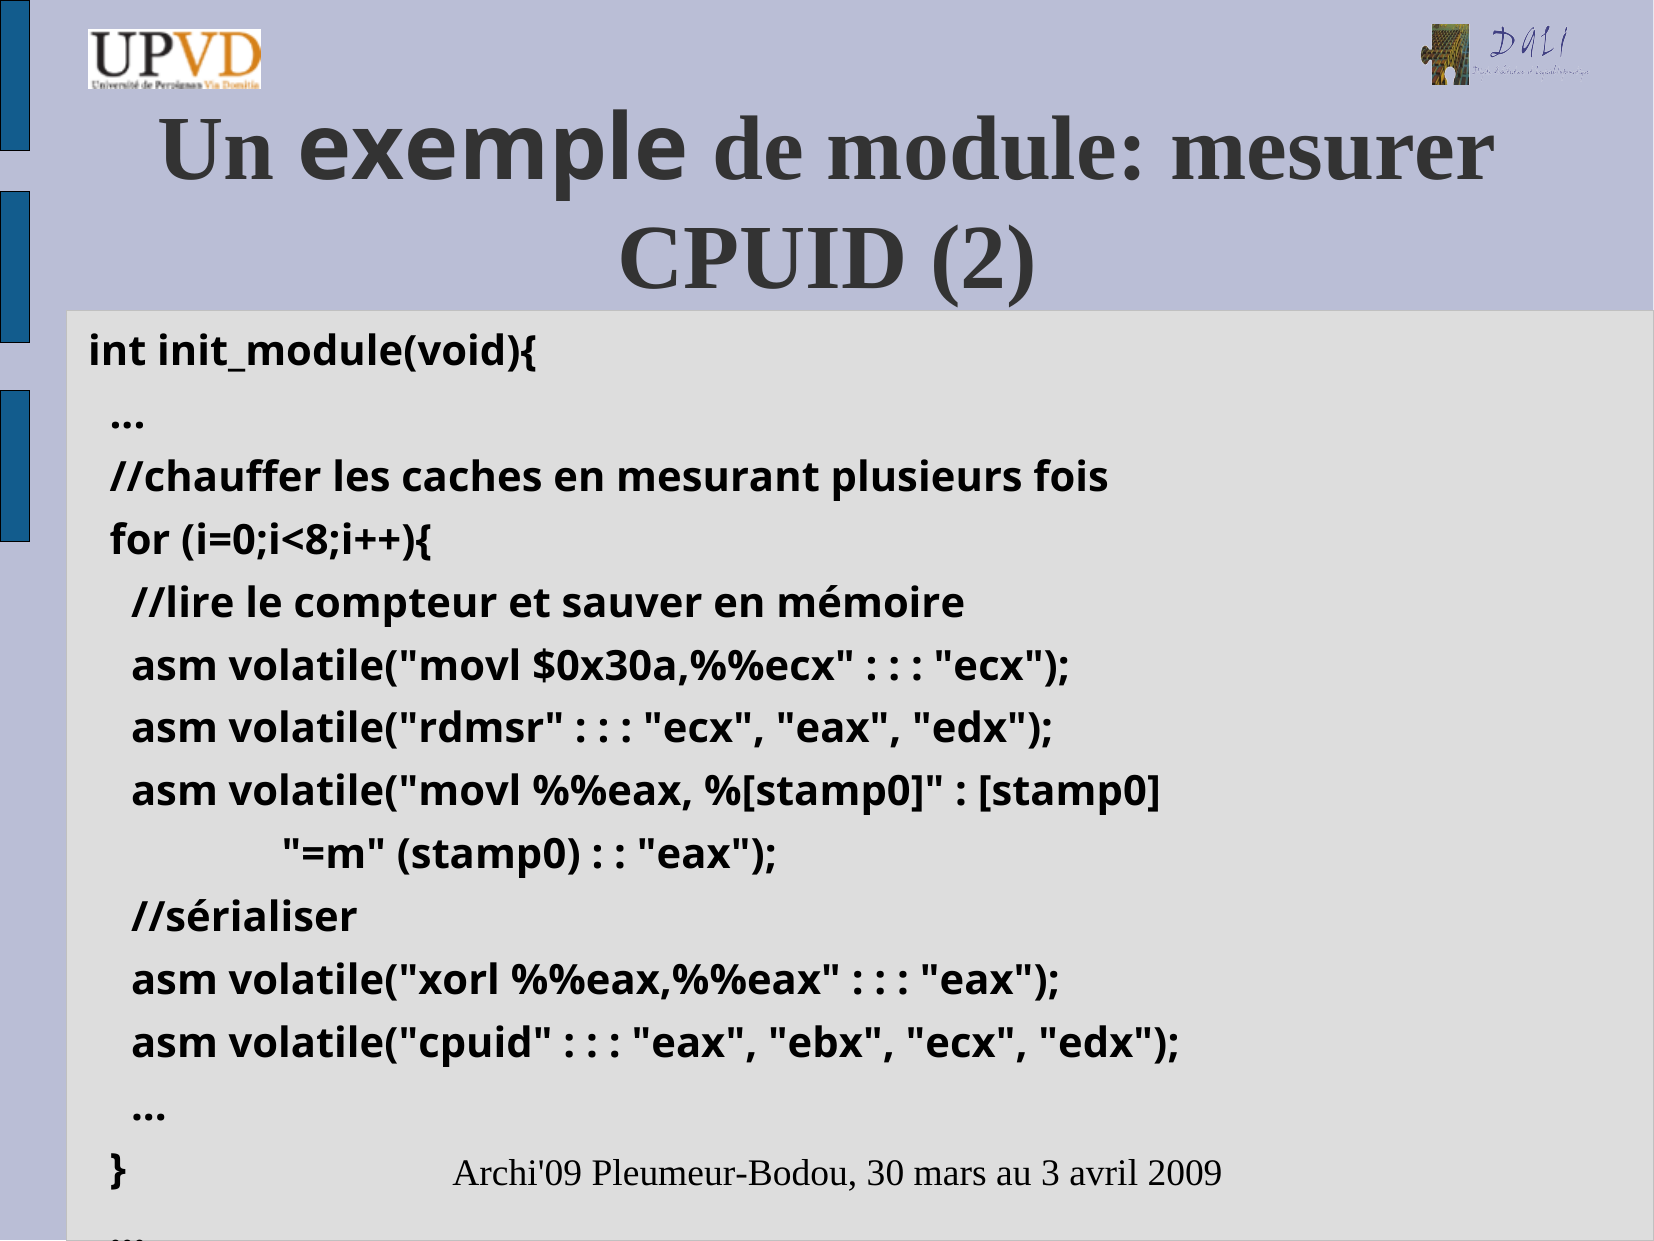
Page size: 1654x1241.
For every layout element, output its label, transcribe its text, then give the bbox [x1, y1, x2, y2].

picture [88, 29, 261, 89]
text_box Archi'09 Pleumeur-Bodou, 30 mars au 3 avril 2009 [452, 1151, 1226, 1204]
list int init_module(void){ ... //chauffer les caches en mesurant plusieurs fois for (i=0;i<8;i++){ //lire le compteur et sauver en mémoire asm volatile("movl $0x30a,%%ecx" : : : "ecx"); asm volatile("rdmsr" : : : "ecx", "eax", "edx"); asm volatile("movl %%eax, %[stamp0]" : [stamp0] "=m" (stamp0) : : "eax"); //sérialiser asm volatile("xorl %%eax,%%eax" : : : "eax"); asm volatile("cpuid" : : : "eax", "ebx", "ecx", "edx"); ... } ... } [88, 320, 1563, 1190]
picture [1420, 24, 1593, 85]
title Un exemple de module: mesurer CPUID (2) [121, 90, 1534, 300]
